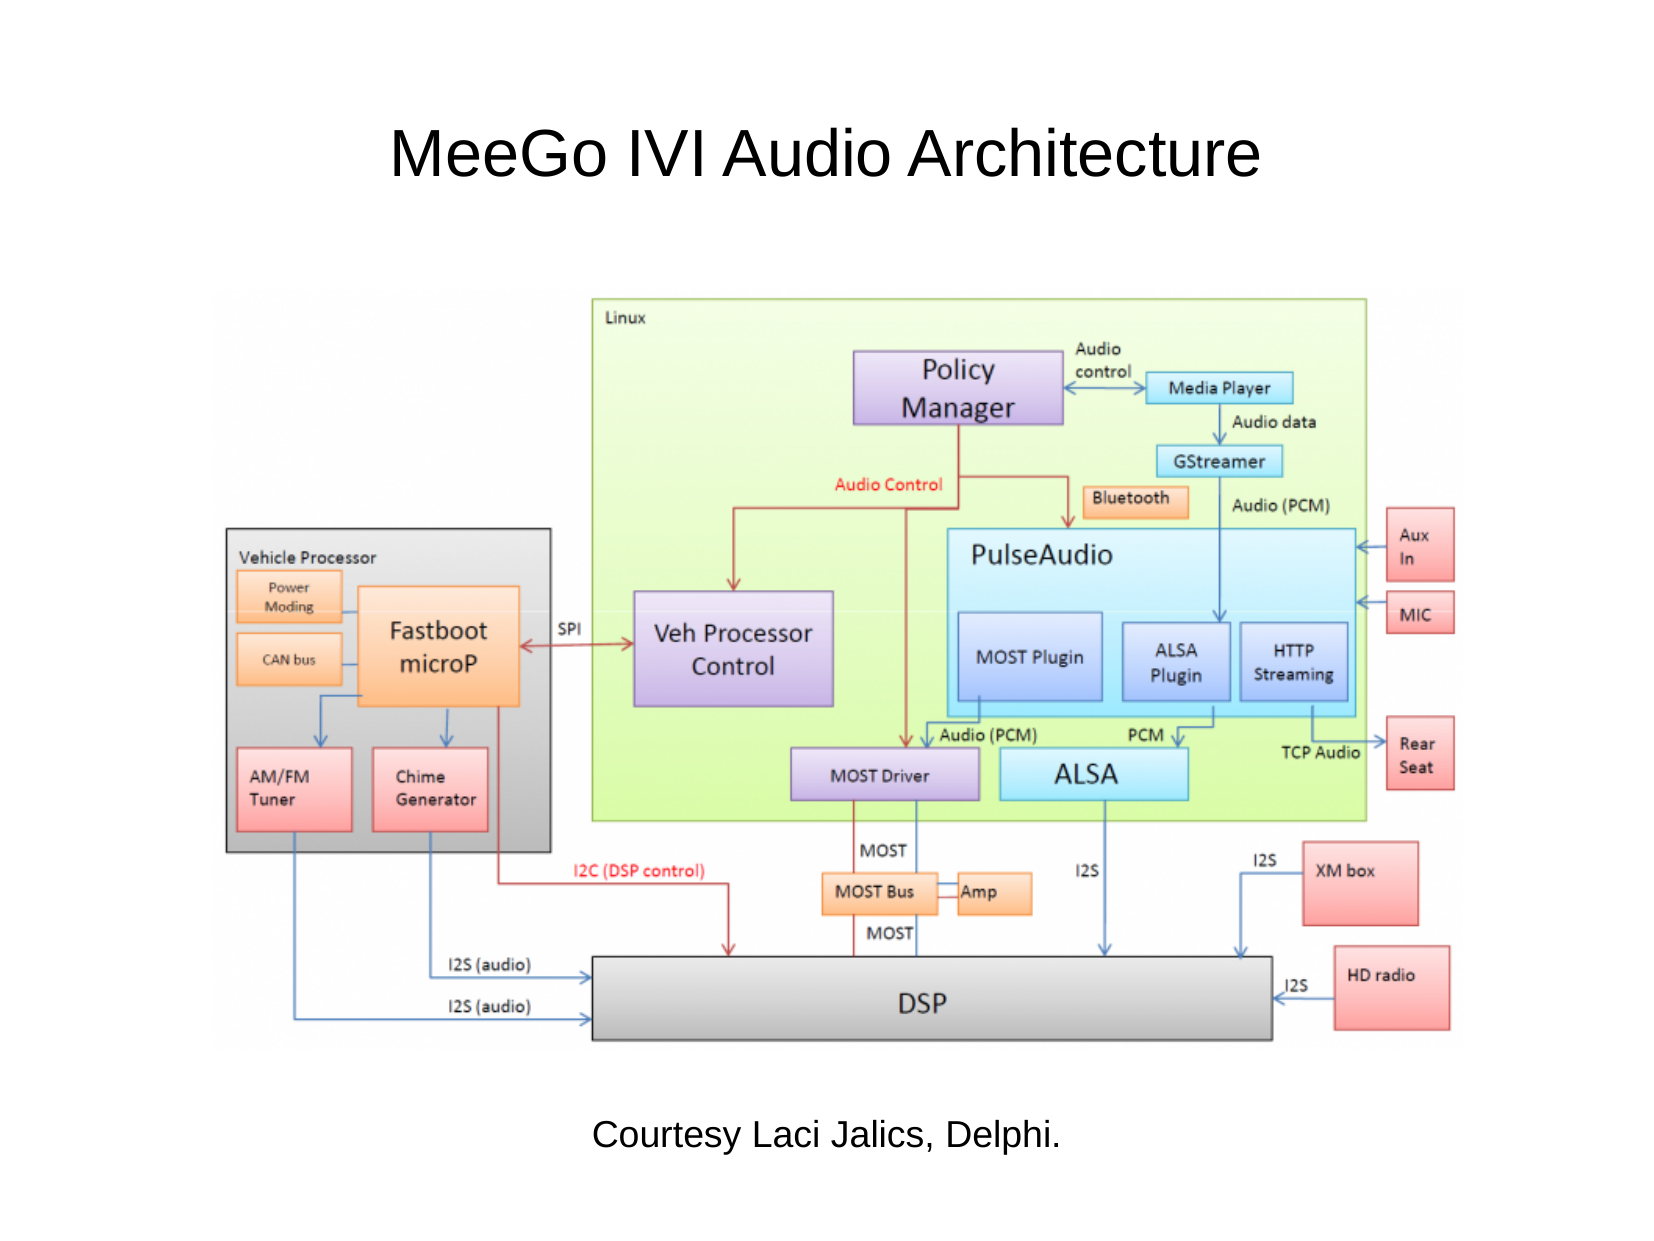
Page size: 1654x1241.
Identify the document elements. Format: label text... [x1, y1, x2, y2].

text_box Courtesy Laci Jalics, Delphi. [577, 1105, 1077, 1163]
title MeeGo IVI Audio Architecture [82, 49, 1571, 257]
picture [212, 289, 1463, 1051]
